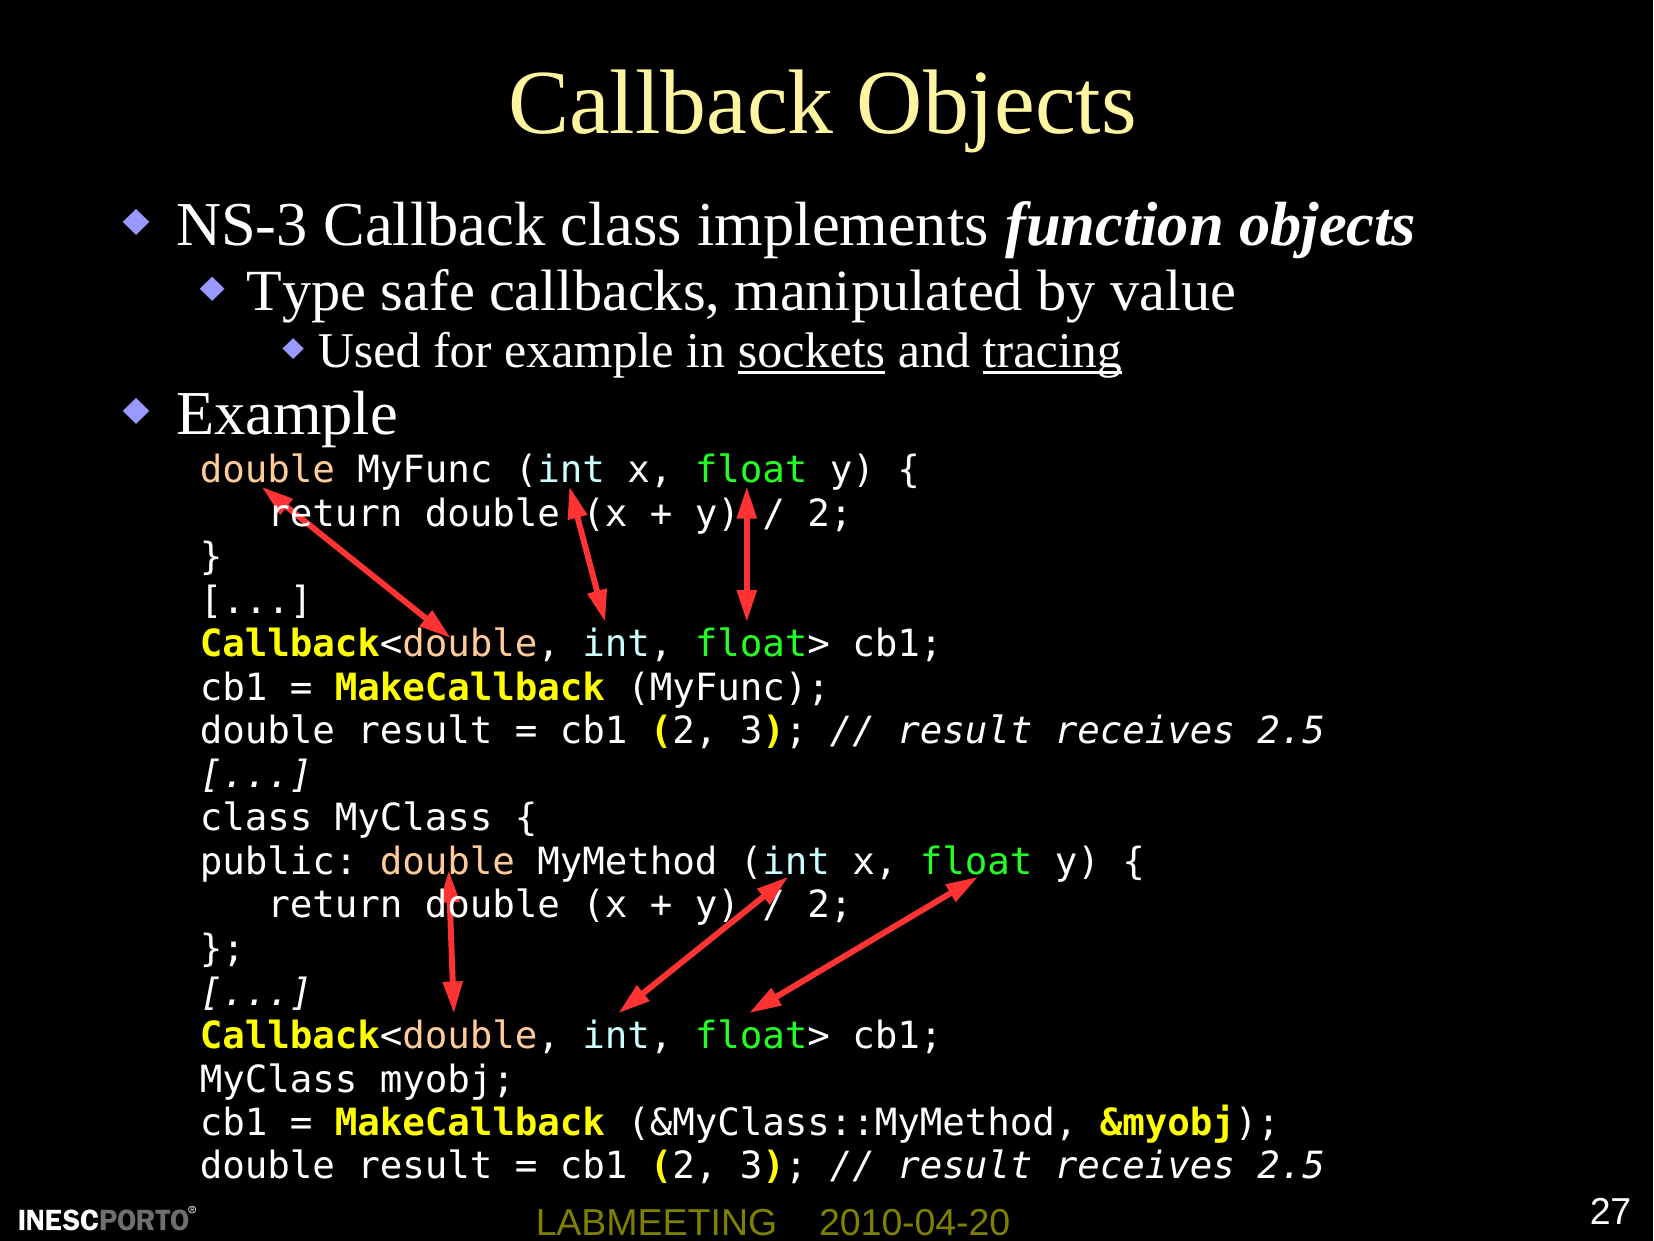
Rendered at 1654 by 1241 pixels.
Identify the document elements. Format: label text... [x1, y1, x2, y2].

title Callback Objects [40, 3, 1607, 203]
picture [9, 1181, 201, 1241]
list NS-3 Callback class implements function objects Type safe callbacks, manipulated by value Used for example in sockets and tracing Example double MyFunc (int x, float y) { return double (x + y) / 2; } [...] Callback<double, int, float> cb1; cb1 = MakeCallback (MyFunc); double result = cb1 (2, 3); // result receives 2.5 [...] class MyClass { public: double MyMethod (int x, float y) { return double (x + y) / 2; }; [...] Callback<double, int, float> cb1; MyClass myobj; cb1 = MakeCallback (&MyClass::MyMethod, &myobj); double result = cb1 (2, 3); // result receives 2.5 [105, 189, 1552, 1232]
